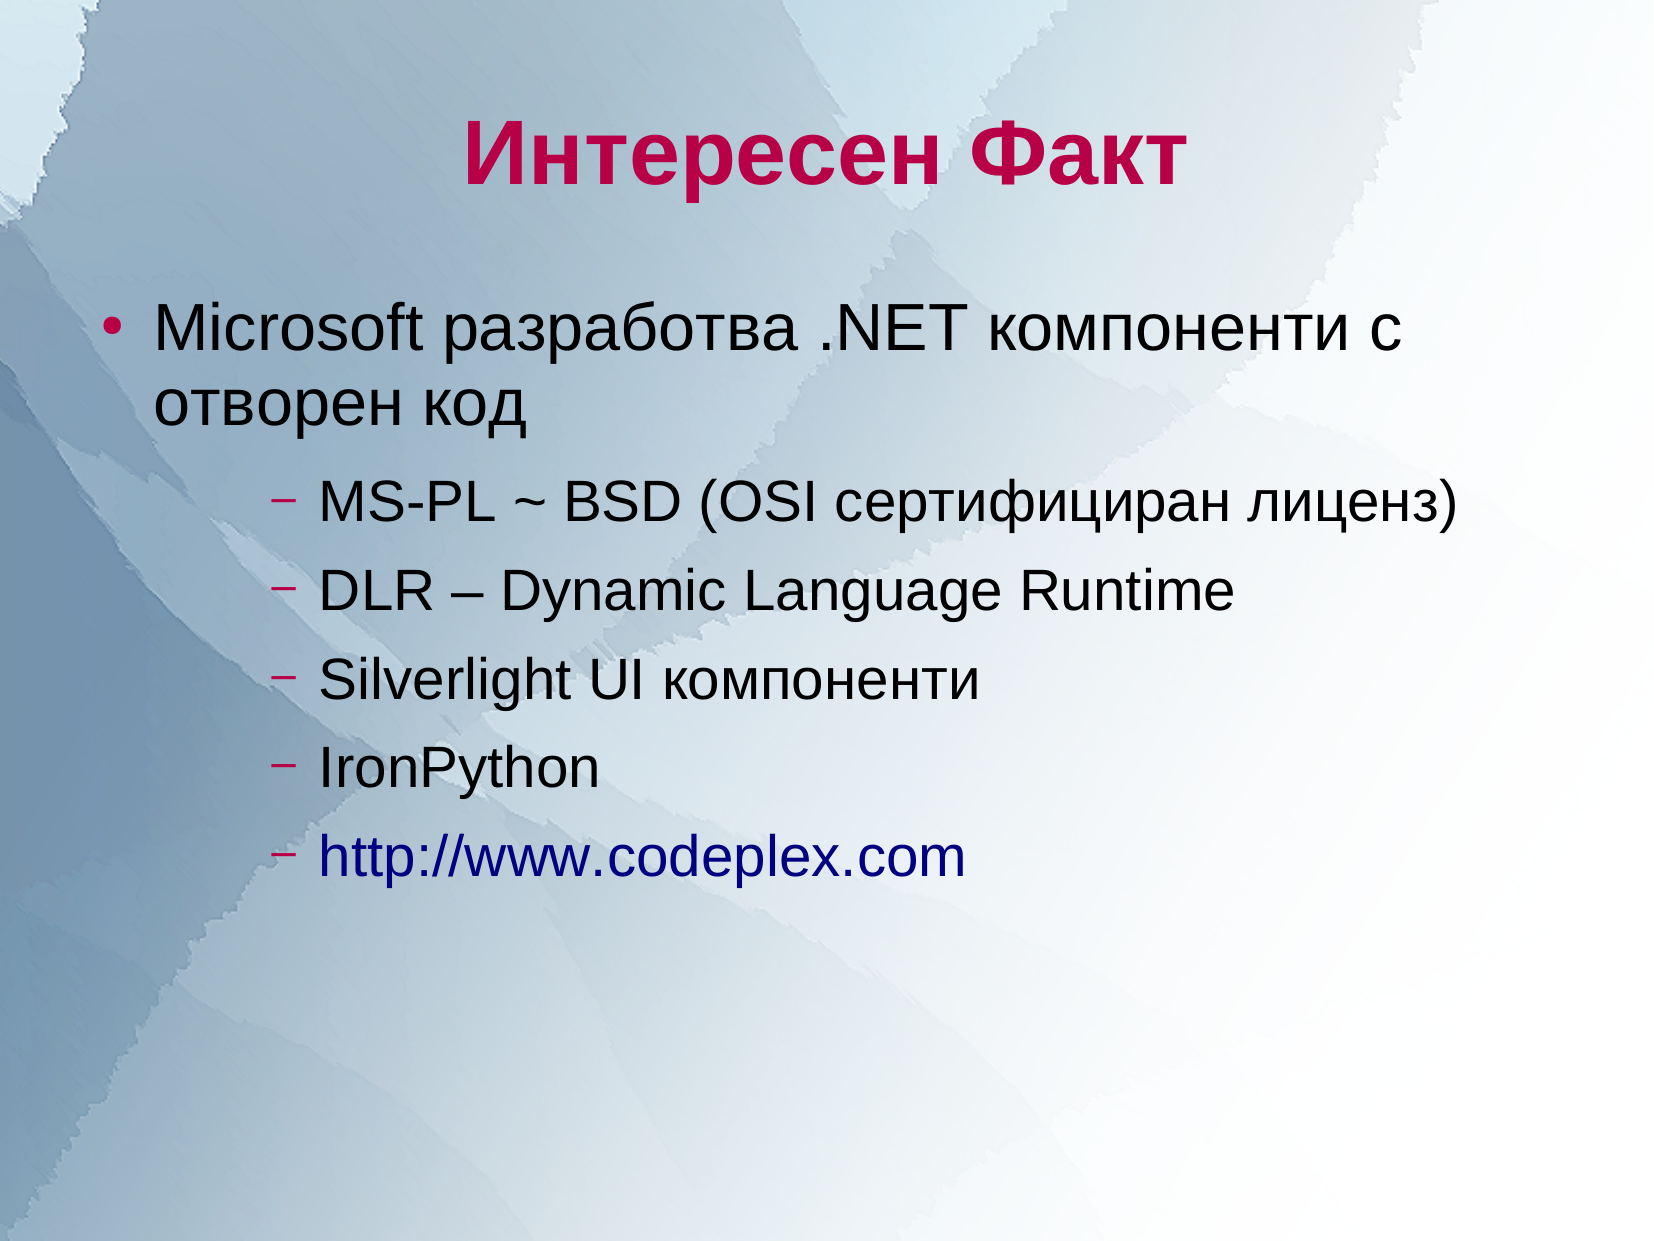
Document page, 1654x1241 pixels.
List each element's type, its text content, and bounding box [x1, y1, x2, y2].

picture [0, 0, 1654, 1241]
title Интересен Факт [82, 56, 1571, 250]
list Microsoft разработва .NET компоненти с отворен код MS-PL ~ BSD (OSI сертифициран лиценз) DLR – Dynamic Language Runtime Silverlight UI компоненти IronPython http://www.codeplex.com [82, 290, 1571, 1094]
